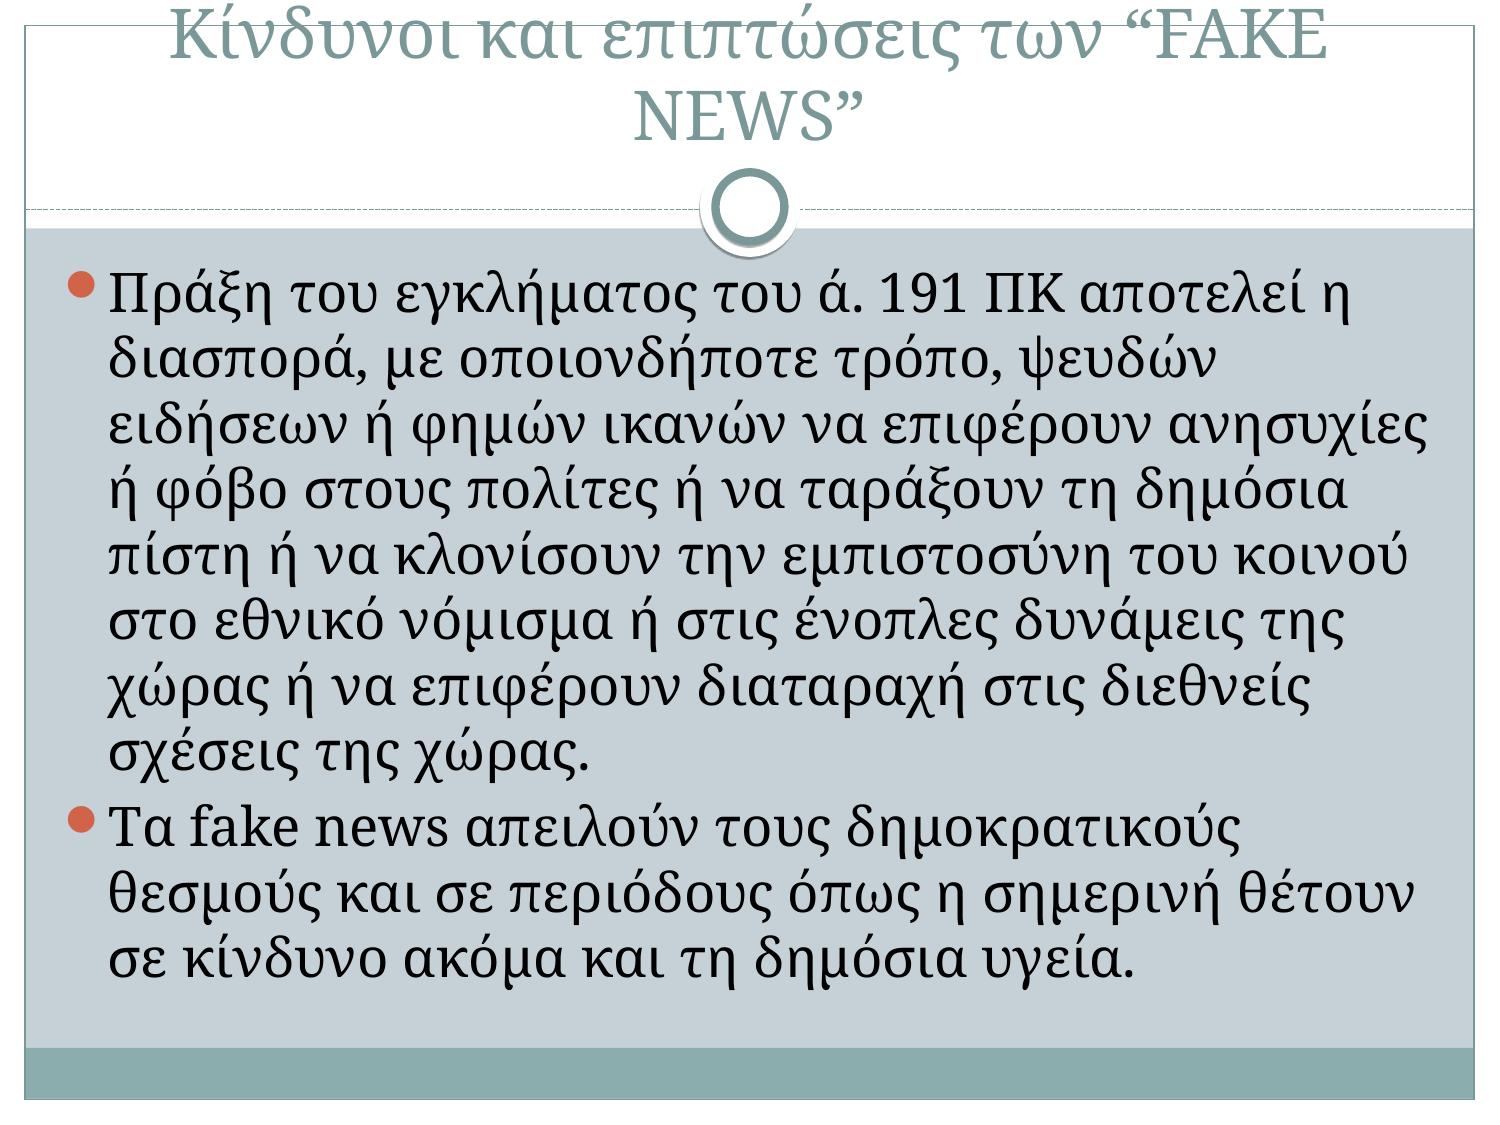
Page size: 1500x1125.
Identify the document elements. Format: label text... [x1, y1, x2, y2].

title Κίνδυνοι και επιπτώσεις των “FAKE NEWS” [49, 37, 1450, 162]
list Πράξη του εγκλήματος του ά. 191 ΠΚ αποτελεί η διασπορά, με οποιονδήποτε τρόπο, ψευδών ειδήσεων ή φημών ικανών να επιφέρουν ανησυχίες ή φόβο στους πολίτες ή να ταράξουν τη δημόσια πίστη ή να κλονίσουν την εμπιστοσύνη του κοινού στο εθνικό νόμισμα ή στις ένοπλες δυνάμεις της χώρας ή να επιφέρουν διαταραχή στις διεθνείς σχέσεις της χώρας. Tα fake news απειλούν τους δημοκρατικούς θεσμούς και σε περιόδους όπως η σημερινή θέτουν σε κίνδυνο ακόμα και τη δημόσια υγεία. [49, 250, 1445, 1001]
